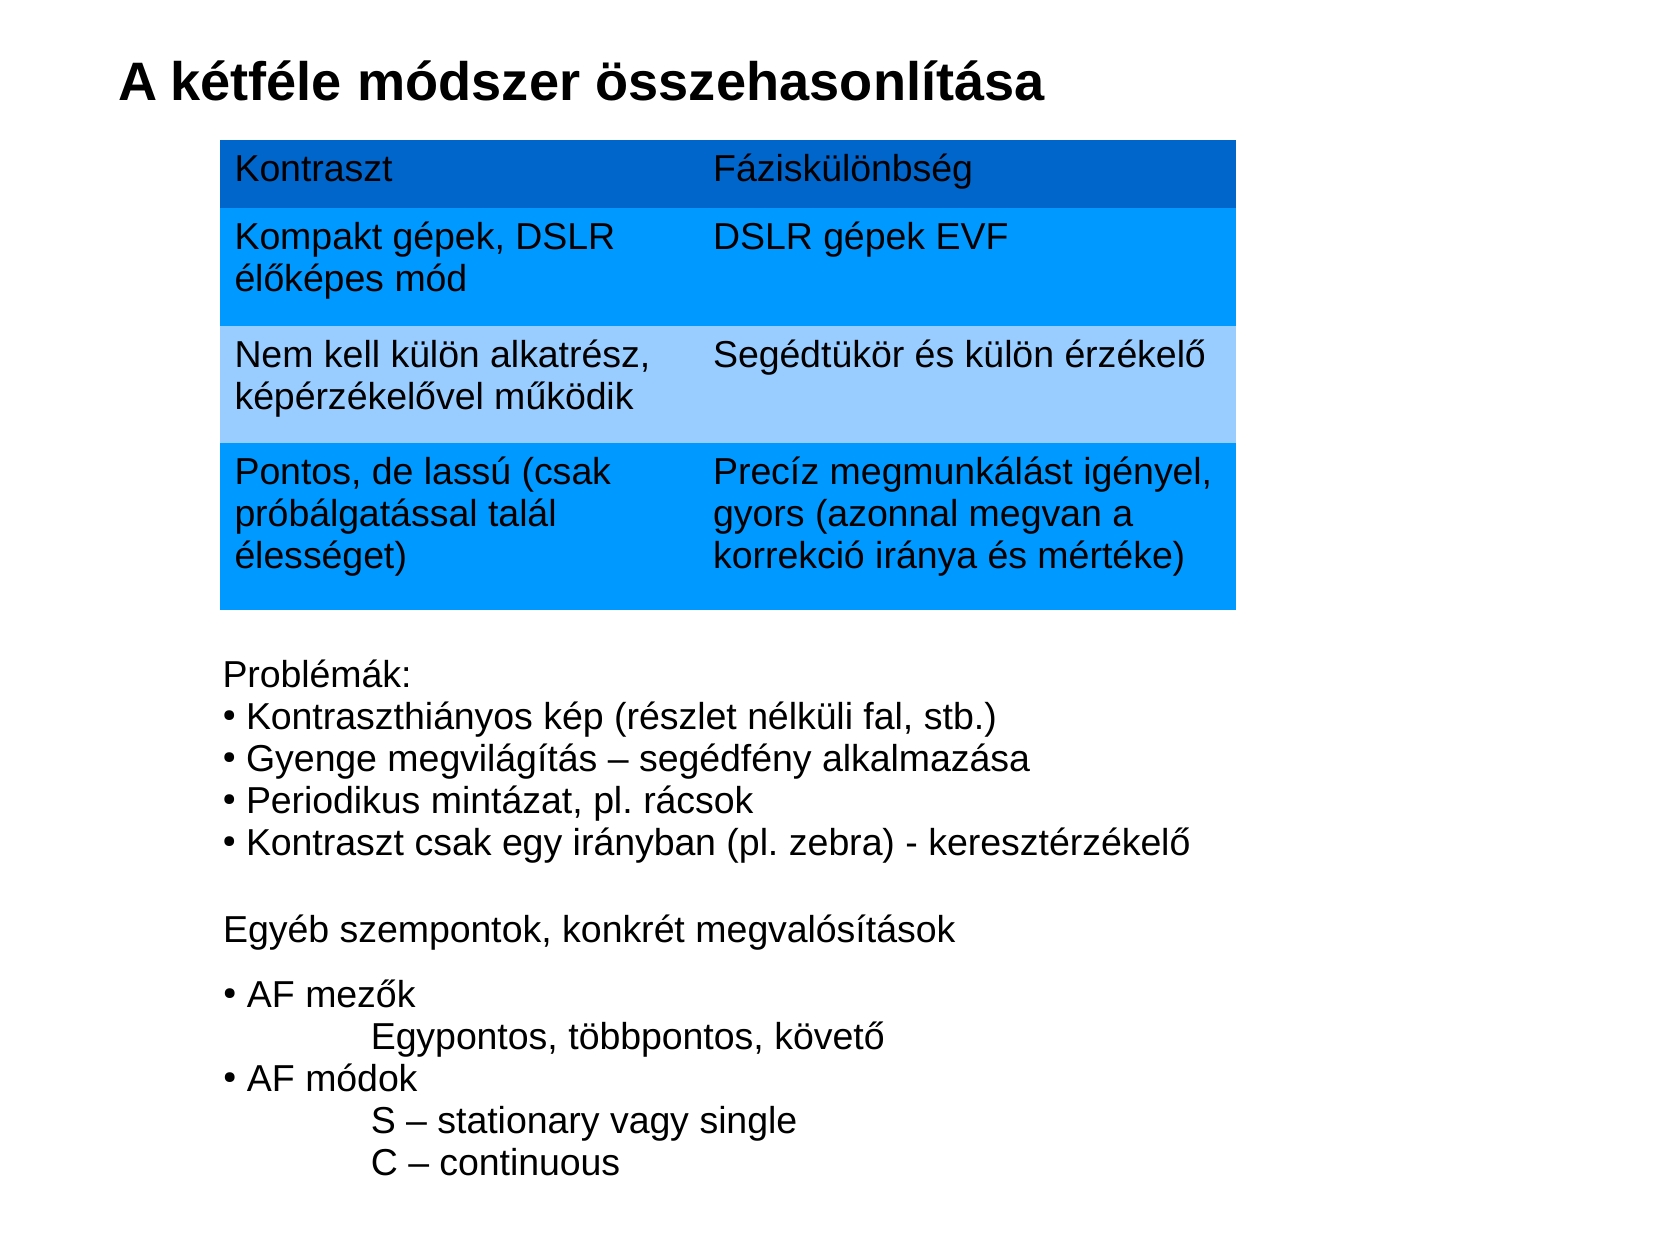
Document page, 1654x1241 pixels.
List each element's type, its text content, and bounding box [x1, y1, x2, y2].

table_cell Nem kell külön alkatrész, képérzékelővel működik [220, 326, 698, 443]
table_cell Pontos, de lassú (csak próbálgatással talál élességet) [220, 443, 698, 610]
table_header Kontraszt [220, 140, 698, 208]
text_box Problémák: Kontraszthiányos kép (részlet nélküli fal, stb.) Gyenge megvilágítás – segédfény alkalmazása Periodikus mintázat, pl. rácsok Kontraszt csak egy irányban (pl. zebra) - keresztérzékelő [207, 646, 1205, 872]
text_box A kétféle módszer összehasonlítása [103, 44, 1061, 122]
table_header Fáziskülönbség [698, 140, 1236, 208]
table_cell Kompakt gépek, DSLR élőképes mód [220, 208, 698, 326]
text_box Egyéb szempontok, konkrét megvalósítások AF mezők Egypontos, többpontos, követő AF módok S – stationary vagy single C – continuous [208, 901, 971, 1192]
table_cell Precíz megmunkálást igényel, gyors (azonnal megvan a korrekció iránya és mértéke) [698, 443, 1236, 610]
table_cell Segédtükör és külön érzékelő [698, 326, 1236, 443]
table_cell DSLR gépek EVF [698, 208, 1236, 326]
